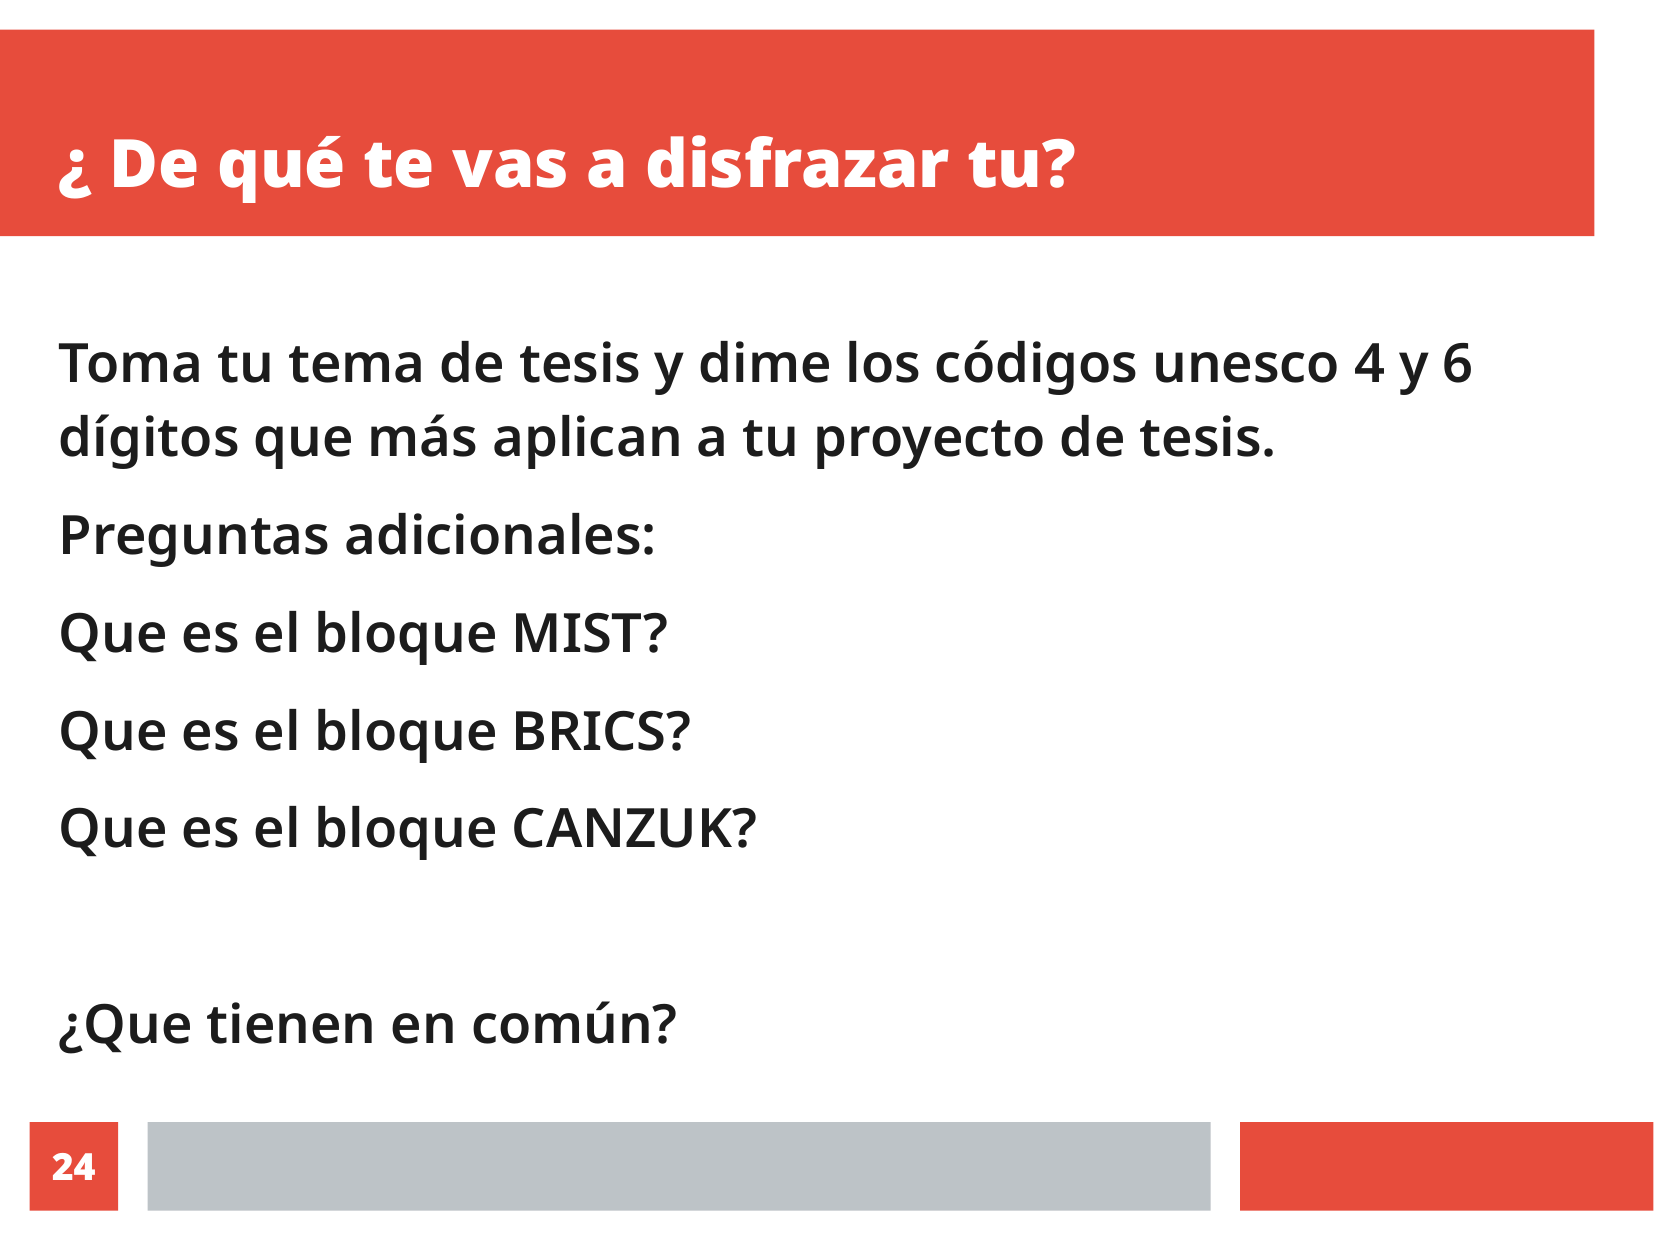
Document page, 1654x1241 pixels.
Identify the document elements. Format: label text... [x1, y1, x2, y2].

title ¿ De qué te vas a disfrazar tu? [59, 59, 1595, 207]
list Toma tu tema de tesis y dime los códigos unesco 4 y 6 dígitos que más aplican a tu proyecto de tesis. Preguntas adicionales: Que es el bloque MIST? Que es el bloque BRICS? Que es el bloque CANZUK? ¿Que tienen en común? [59, 324, 1565, 1093]
